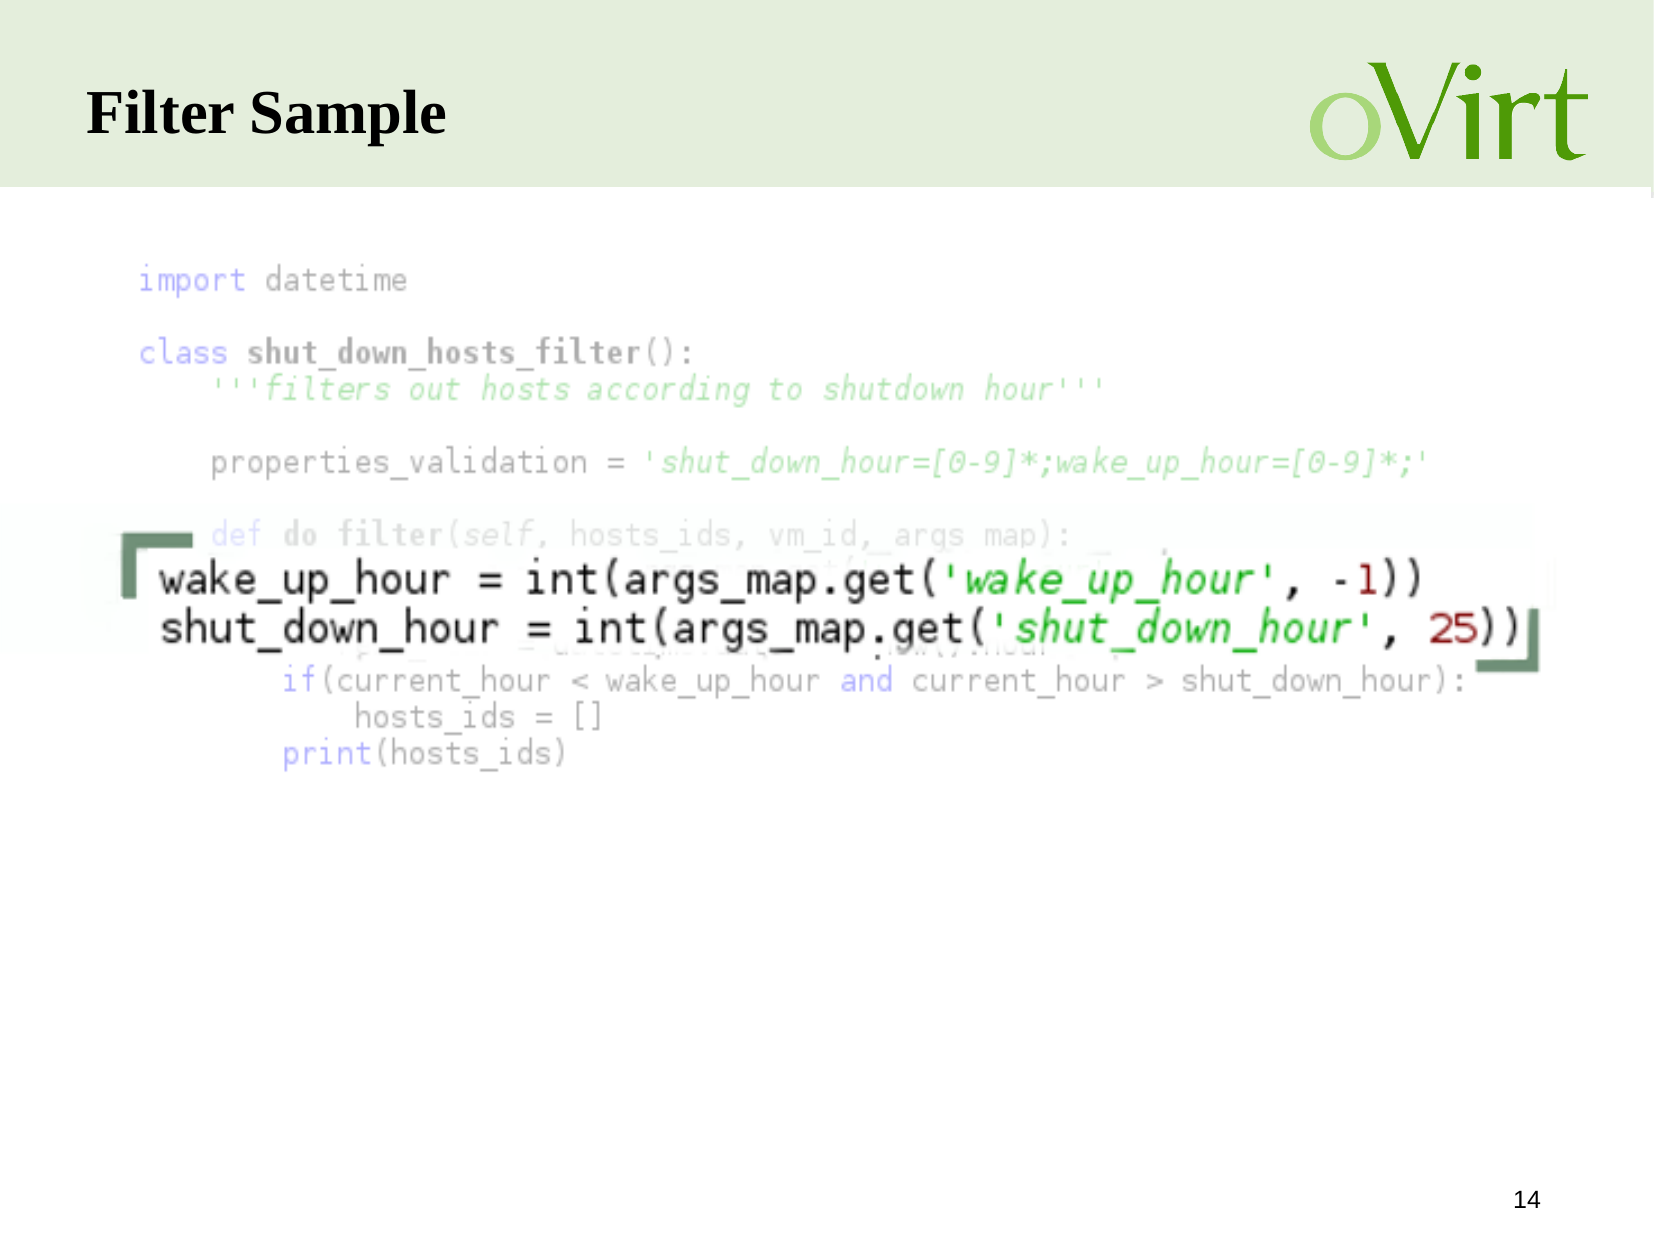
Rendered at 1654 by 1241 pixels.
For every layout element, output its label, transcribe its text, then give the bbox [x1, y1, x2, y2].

picture [1307, 36, 1613, 180]
title Filter Sample [86, 36, 1307, 187]
picture [0, 187, 1651, 1163]
